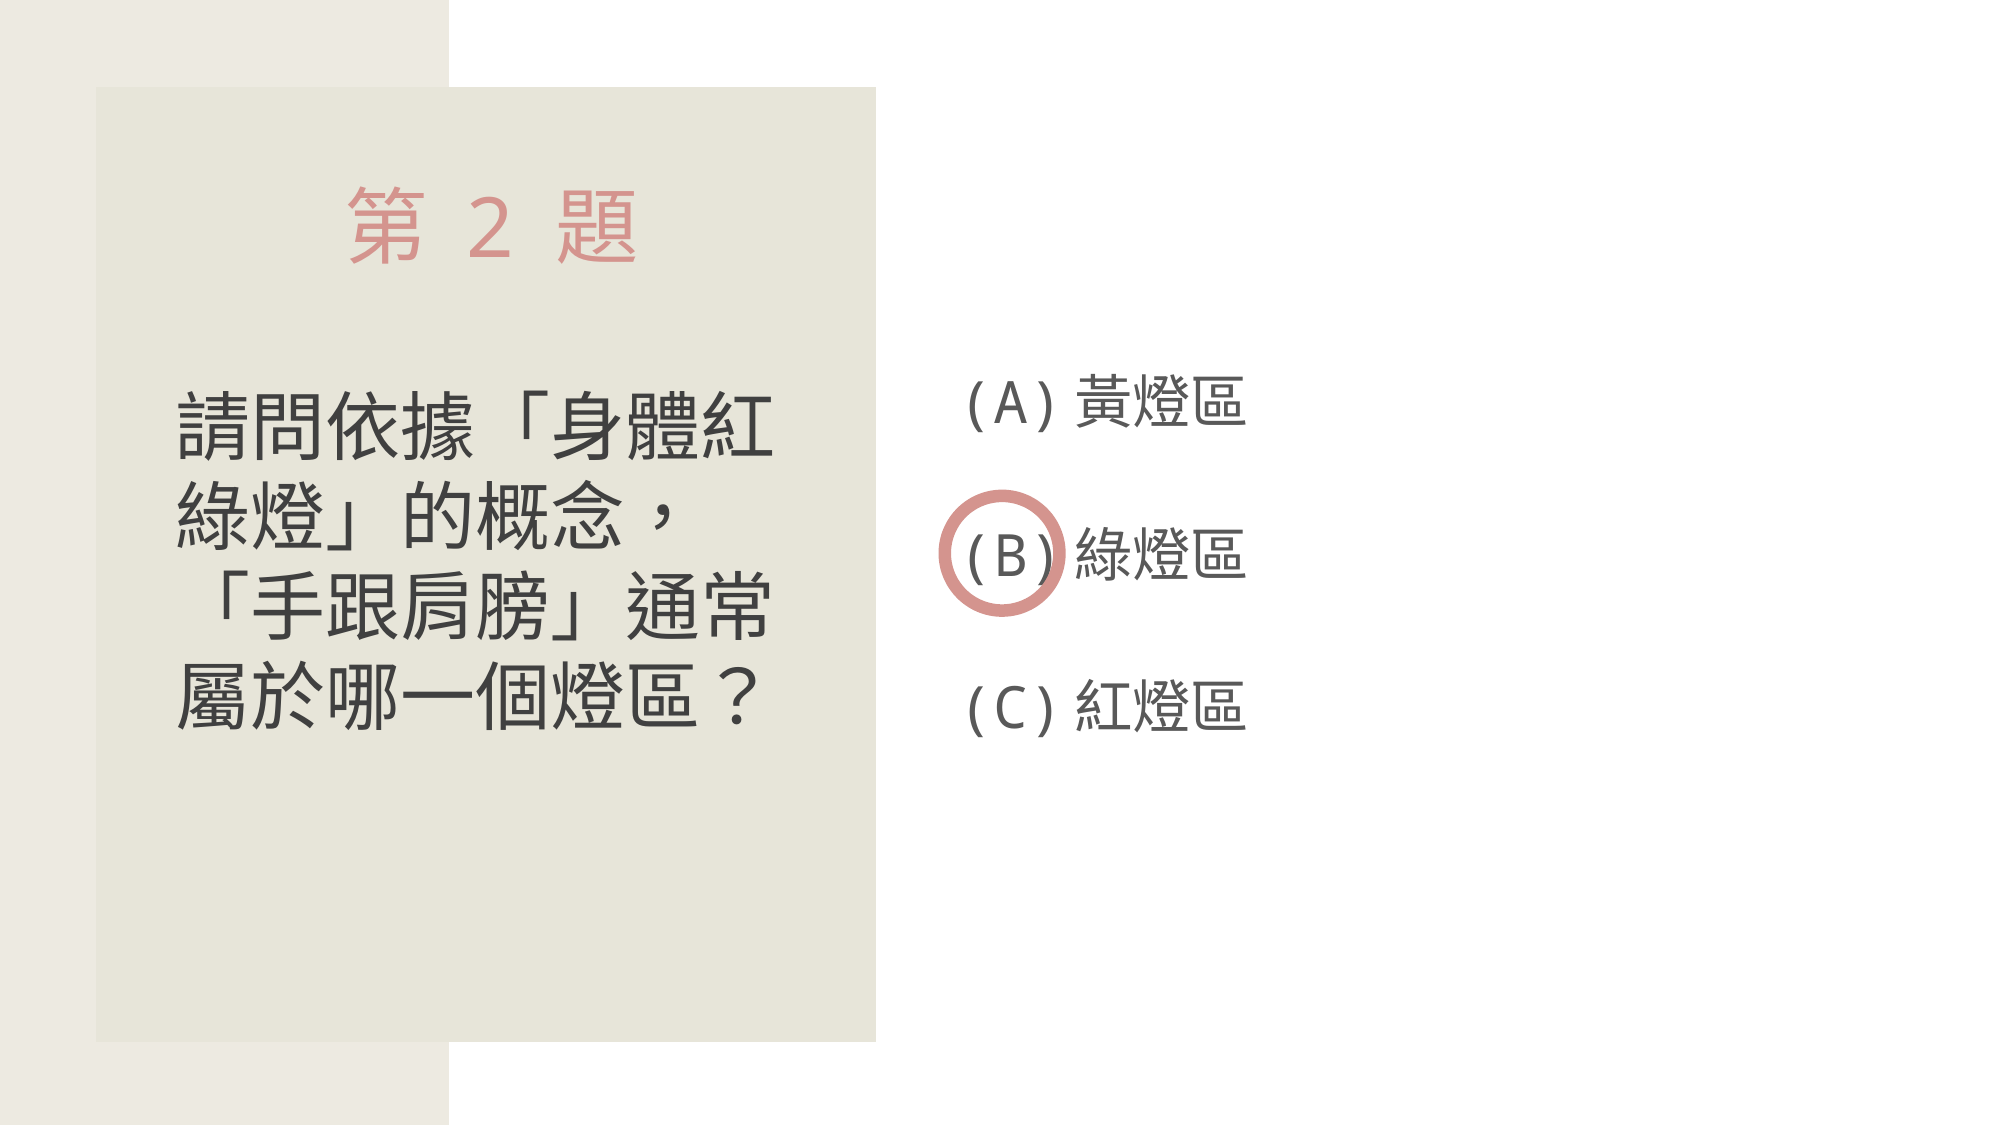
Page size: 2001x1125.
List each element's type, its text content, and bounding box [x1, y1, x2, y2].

text_box 黃燈區 [1059, 357, 1863, 444]
text_box (A) [943, 357, 1059, 444]
text_box (B) [1050, 584, 1059, 597]
text_box (C) [943, 662, 1059, 749]
text_box (B) [943, 510, 954, 527]
text_box (B) [1050, 510, 1059, 522]
text_box (B) [952, 510, 1053, 597]
text_box (B) [943, 580, 955, 597]
text_box 綠燈區 [1059, 510, 1863, 597]
text_box 紅燈區 [1059, 662, 1863, 749]
text_box 第 2 題 [285, 165, 698, 282]
text_box 請問依據「身體紅綠燈」的概念， 「手跟肩膀」通常屬於哪一個燈區？ [160, 369, 804, 749]
